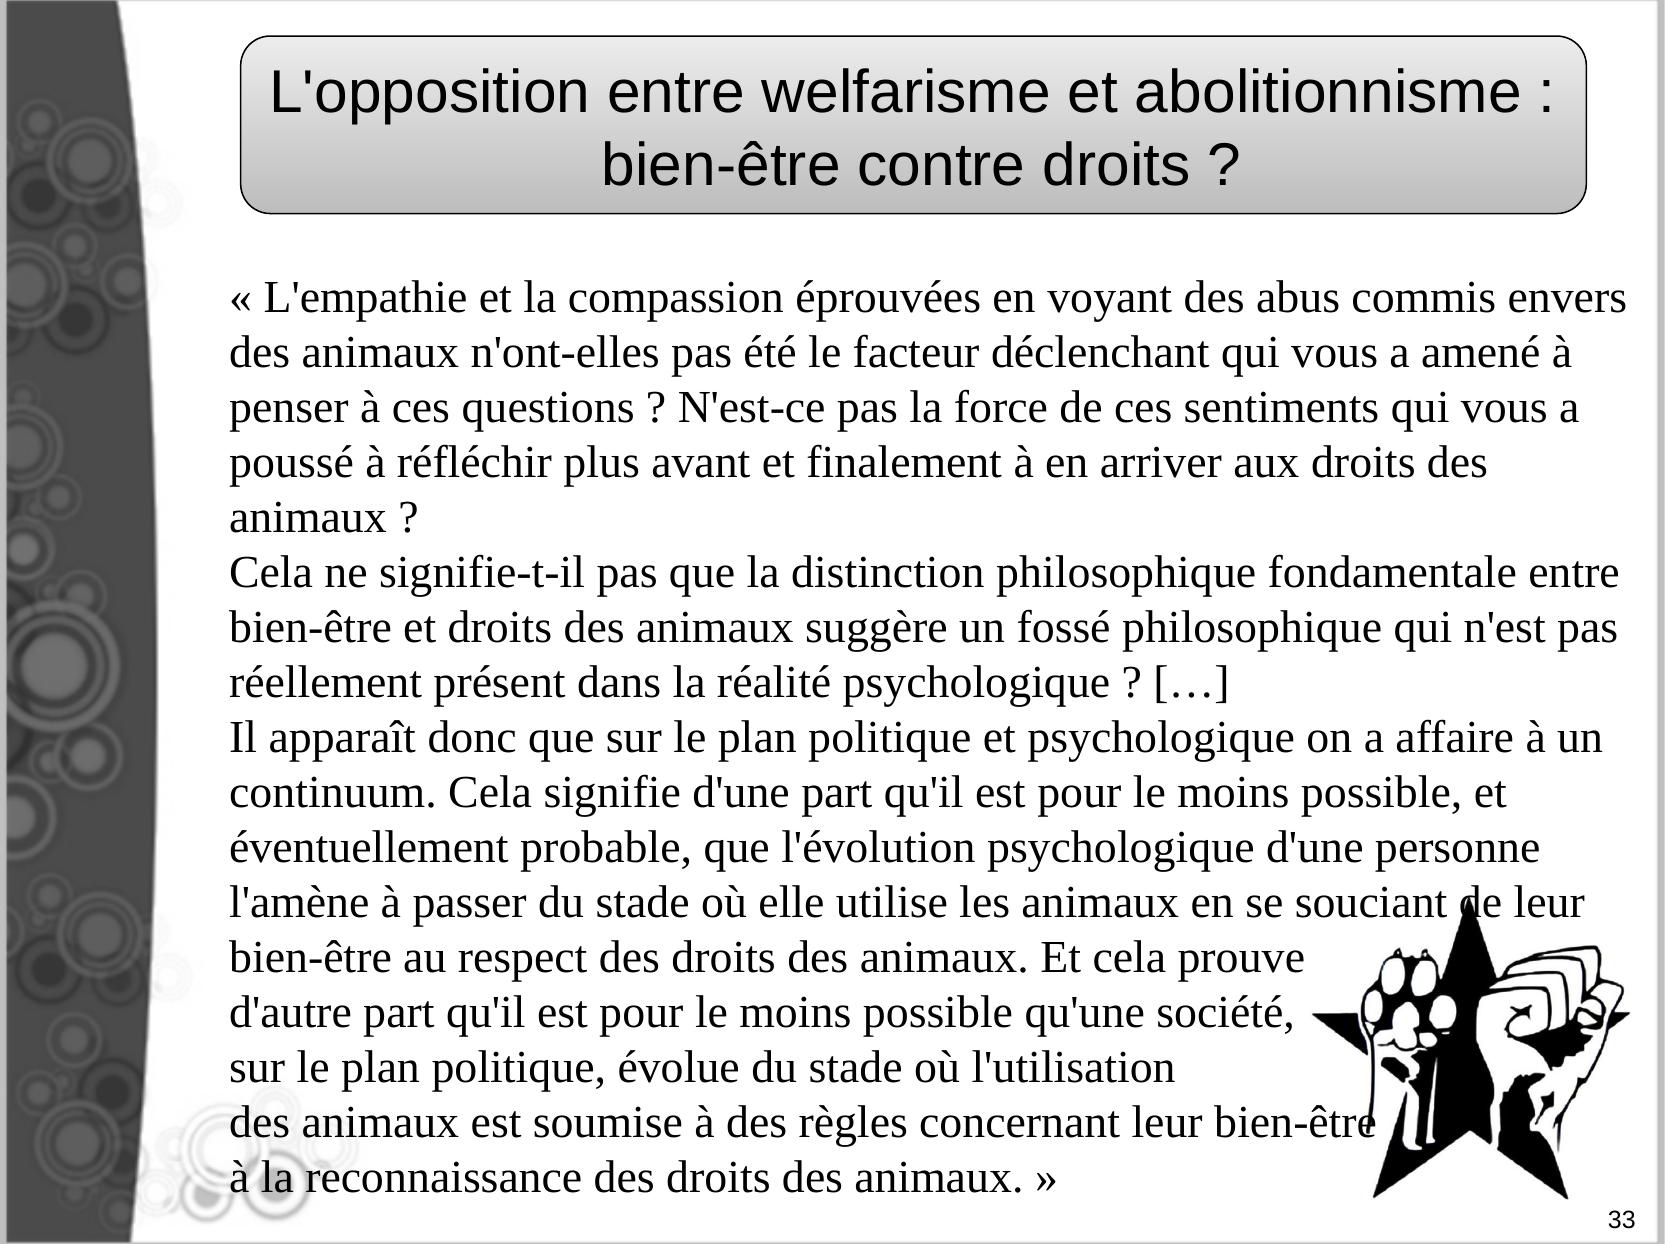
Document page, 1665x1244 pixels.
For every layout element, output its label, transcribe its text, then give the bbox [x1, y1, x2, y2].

text_box « L'empathie et la compassion éprouvées en voyant des abus commis envers des animaux n'ont-elles pas été le facteur déclenchant qui vous a amené à penser à ces questions ? N'est-ce pas la force de ces sentiments qui vous a poussé à réfléchir plus avant et finalement à en arriver aux droits des animaux ? Cela ne signifie-t-il pas que la distinction philosophique fondamentale entre bien-être et droits des animaux suggère un fossé philosophique qui n'est pas réellement présent dans la réalité psychologique ? […] Il apparaît donc que sur le plan politique et psychologique on a affaire à un continuum. Cela signifie d'une part qu'il est pour le moins possible, et éventuellement probable, que l'évolution psychologique d'une personne l'amène à passer du stade où elle utilise les animaux en se souciant de leur bien-être au respect des droits des animaux. Et cela prouve d'autre part qu'il est pour le moins possible qu'une société, sur le plan politique, évolue du stade où l'utilisation des animaux est soumise à des règles concernant leur bien-être à la reconnaissance des droits des animaux. » [220, 258, 1645, 1244]
text_box 33 [1297, 1195, 1645, 1242]
text_box [240, 36, 1587, 214]
picture [3, 0, 1662, 1244]
text_box L'opposition entre welfarisme et abolitionnisme : bien-être contre droits ? [251, 44, 1576, 205]
